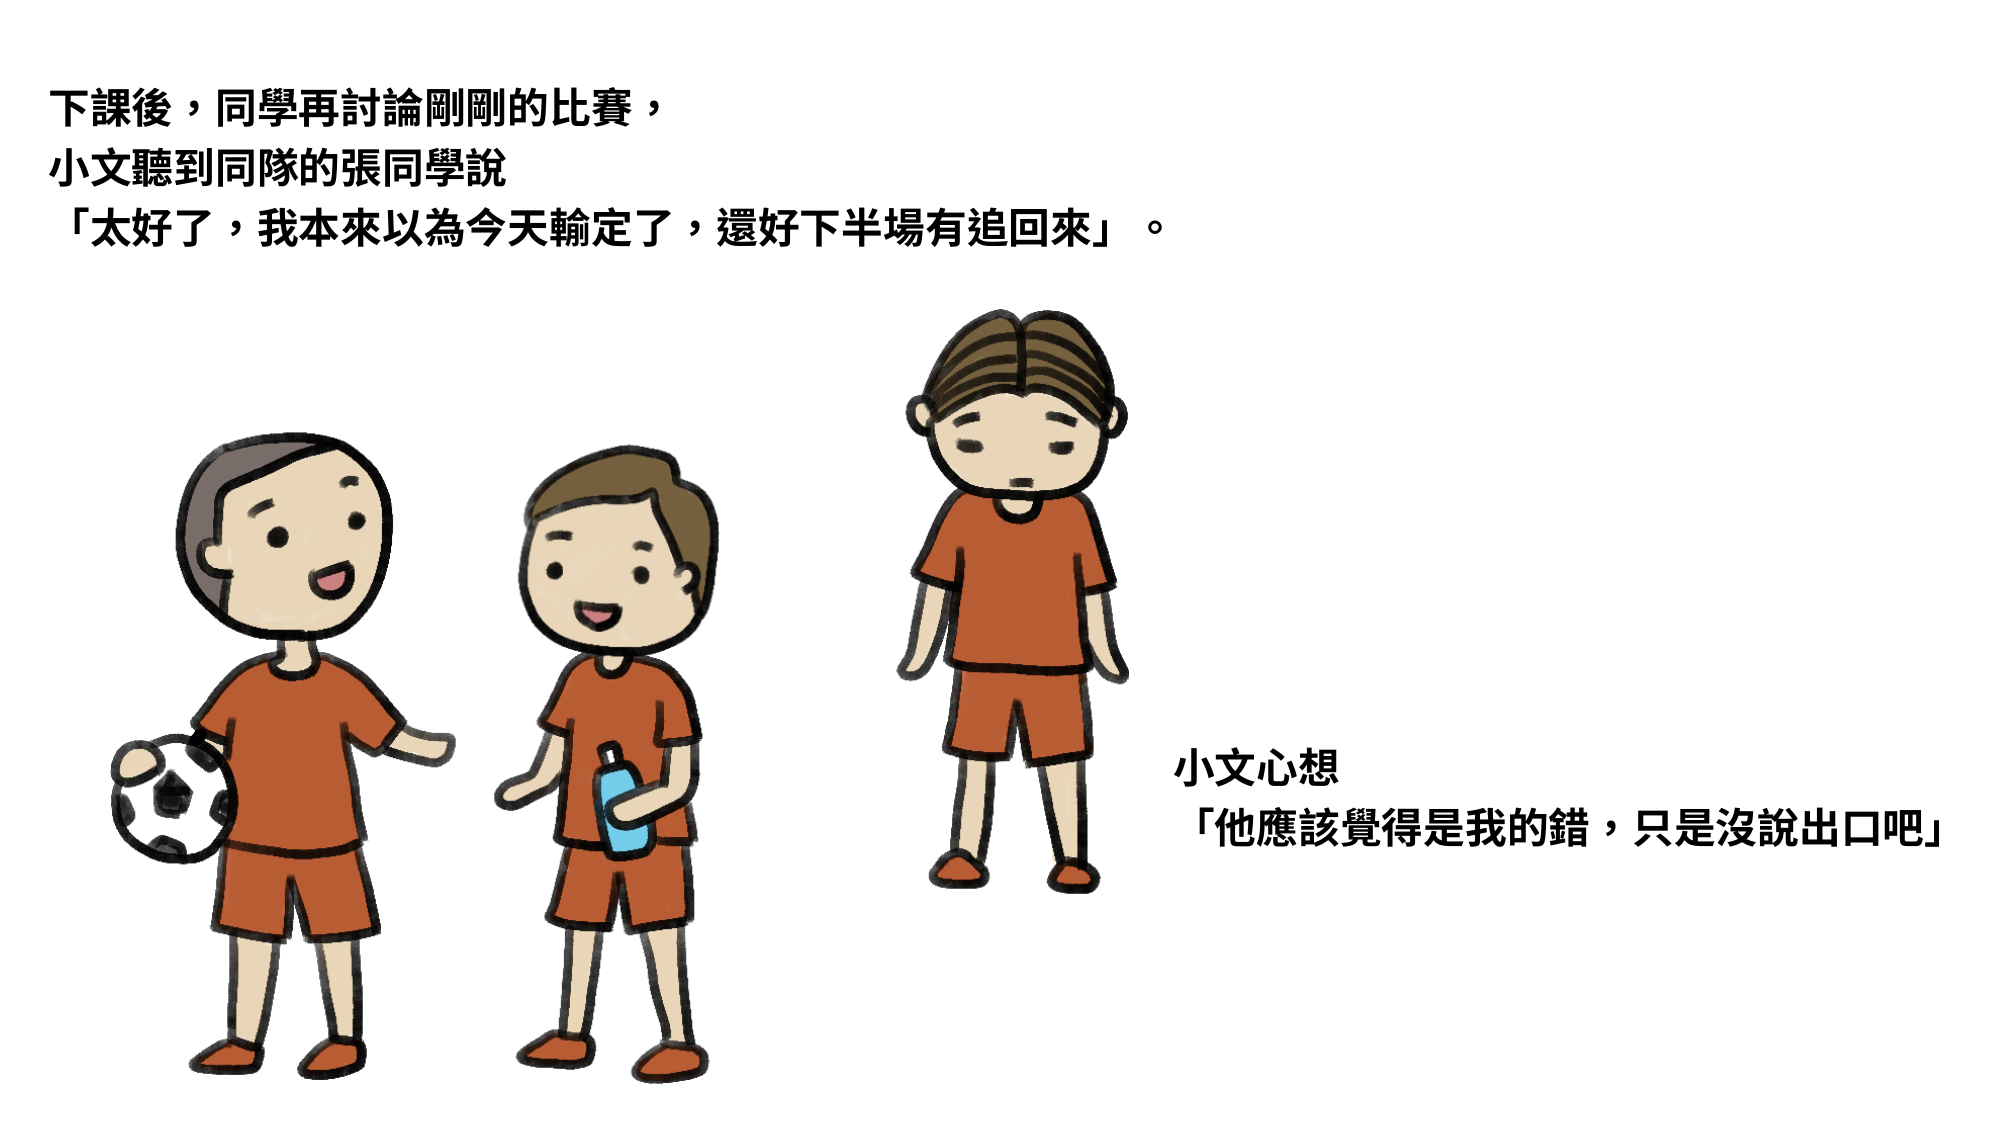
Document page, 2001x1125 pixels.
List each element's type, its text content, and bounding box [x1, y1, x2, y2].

picture [110, 309, 1130, 1084]
text_box 小文心想 「他應該覺得是我的錯，只是沒說出口吧」 [1158, 725, 1982, 860]
text_box 下課後，同學再討論剛剛的比賽， 小文聽到同隊的張同學說 「太好了，我本來以為今天輸定了，還好下半場有追回來」。 [33, 65, 1352, 260]
